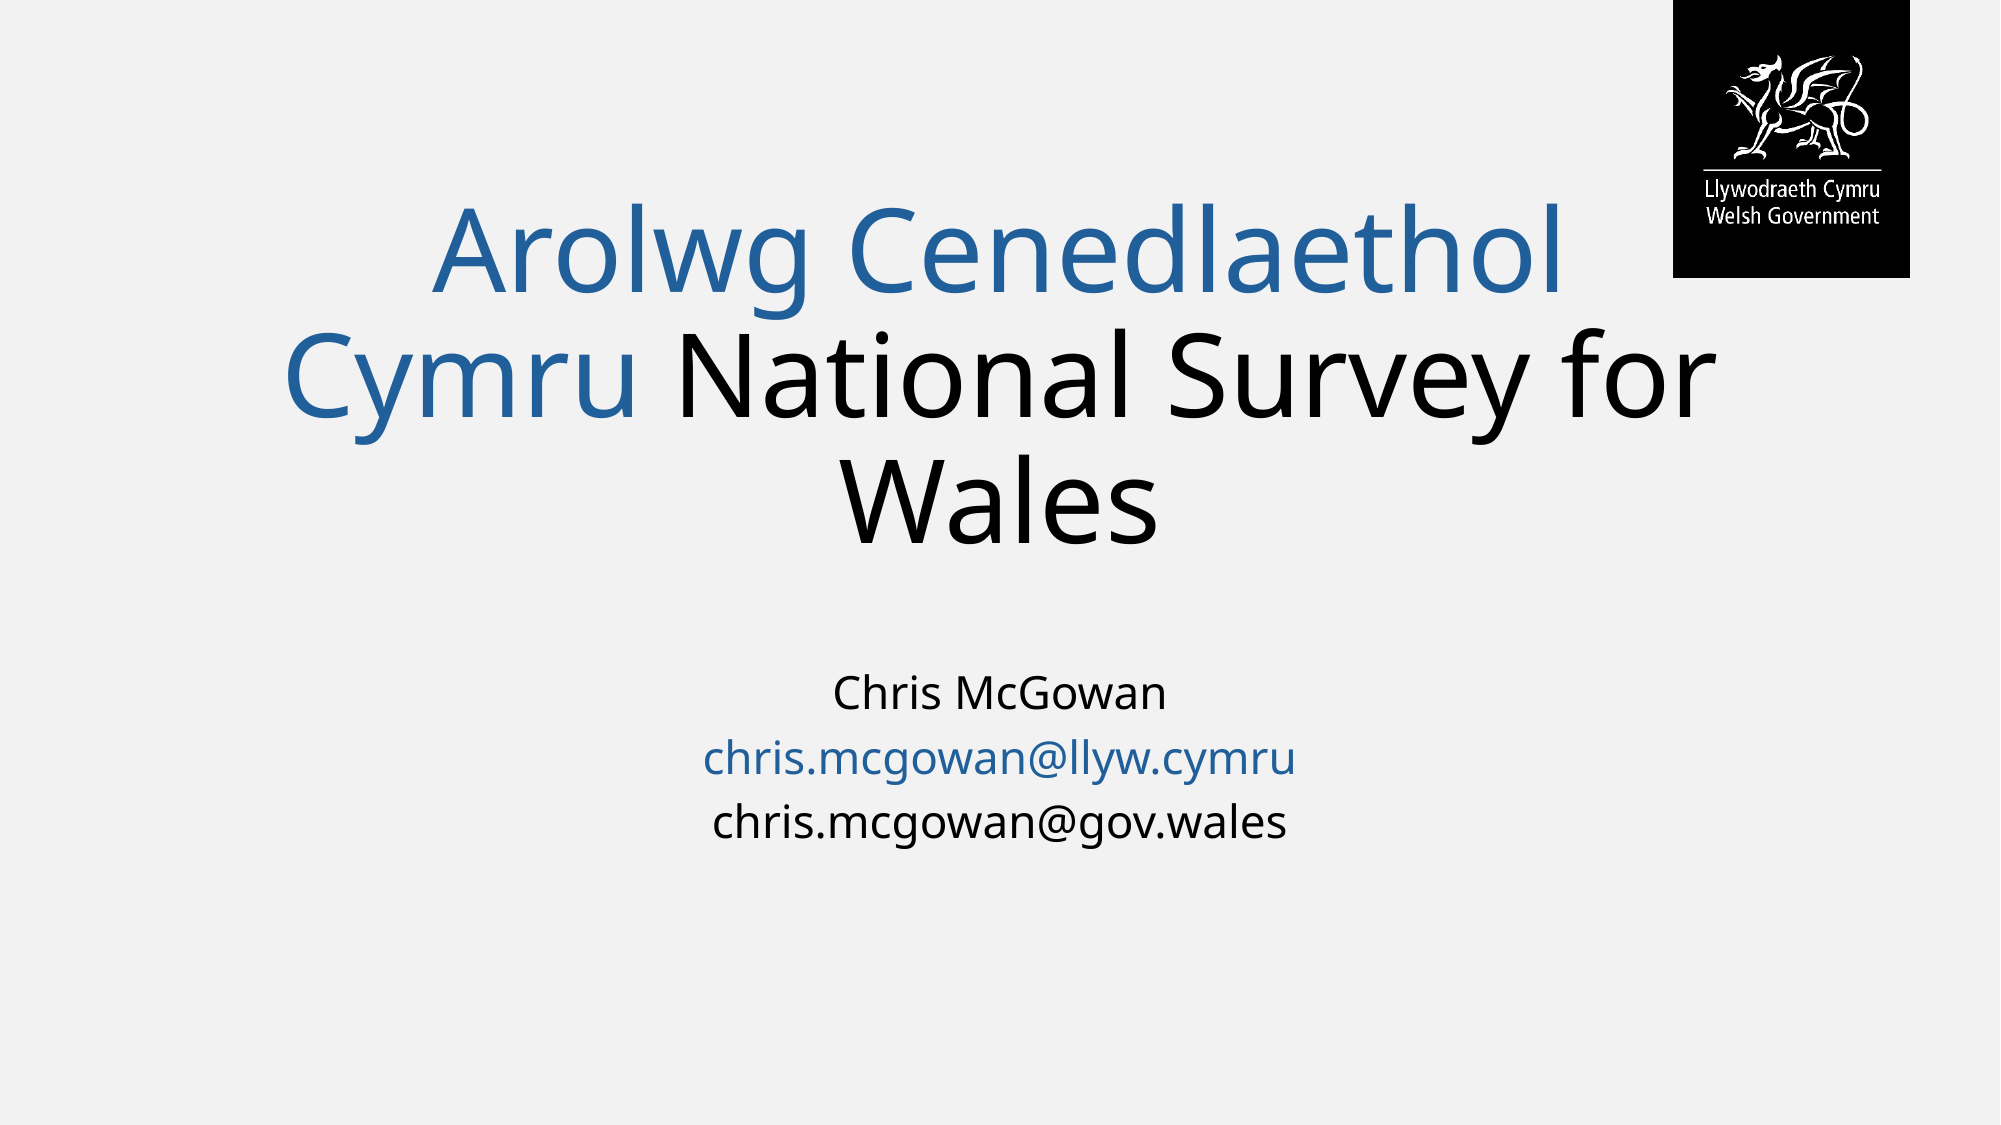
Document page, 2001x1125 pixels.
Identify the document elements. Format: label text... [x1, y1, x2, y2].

subtitle Chris McGowan chris.mcgowan@llyw.cymru chris.mcgowan@gov.wales [249, 590, 1750, 863]
title Arolwg Cenedlaethol Cymru National Survey for Wales [249, 184, 1750, 576]
picture [1673, 0, 1910, 278]
